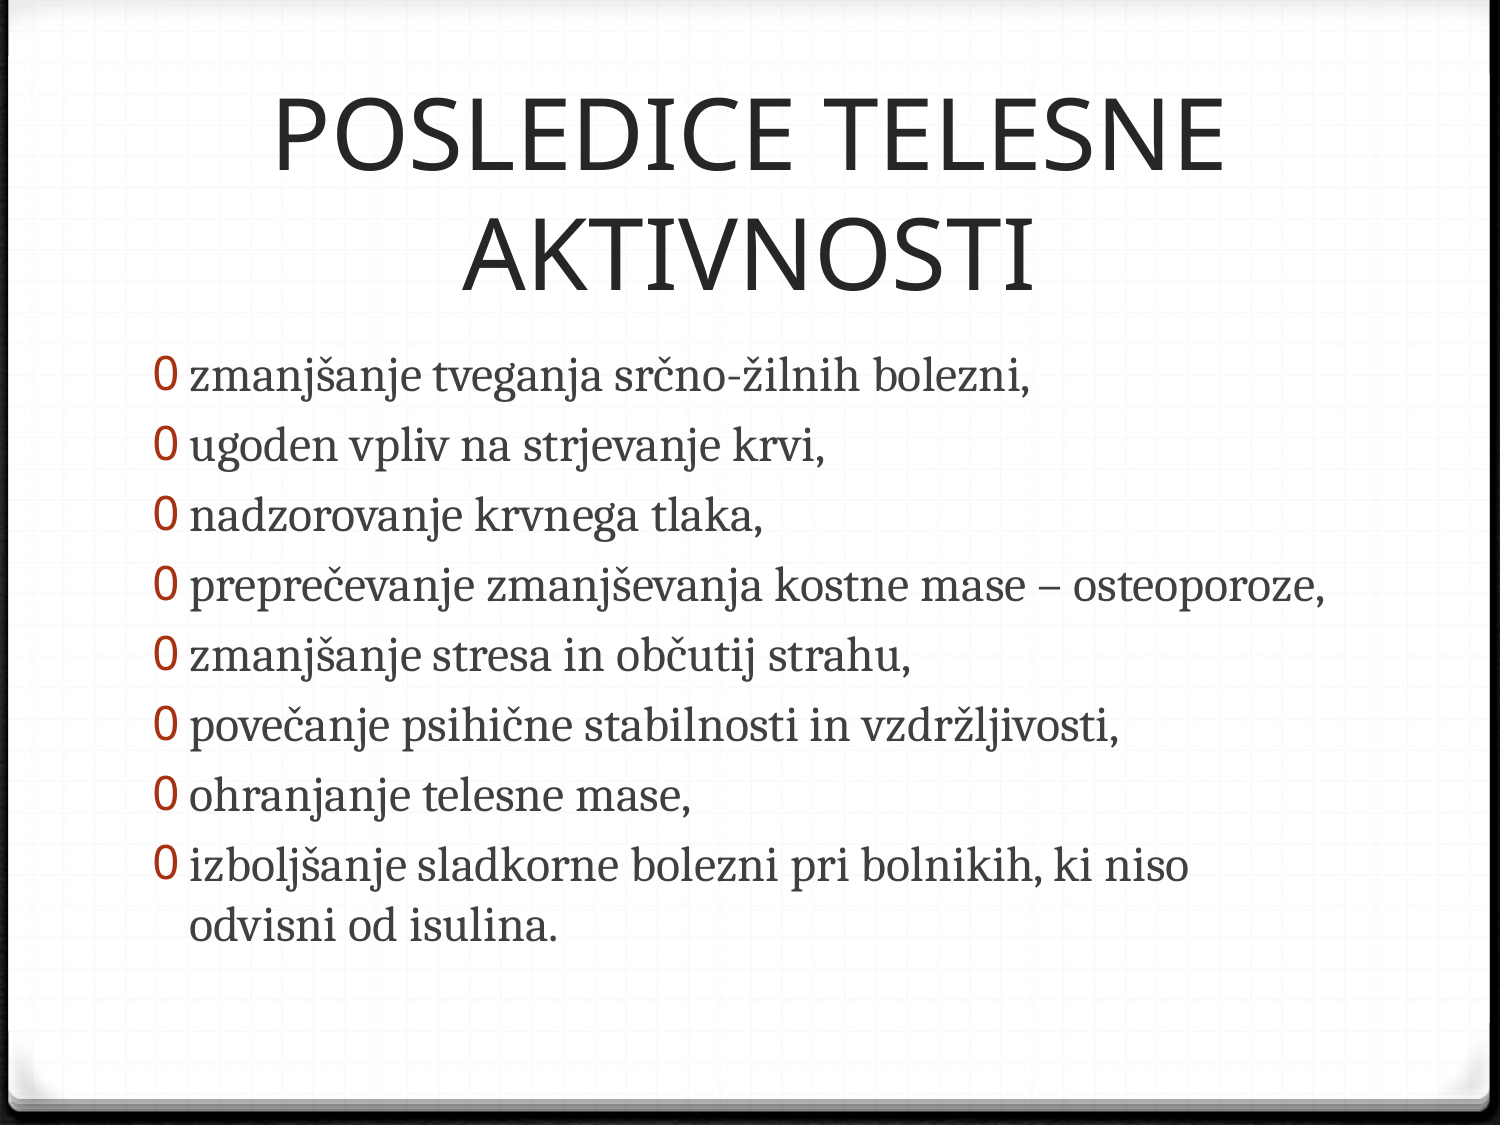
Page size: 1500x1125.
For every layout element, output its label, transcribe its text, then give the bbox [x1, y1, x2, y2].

picture [0, 0, 1500, 1125]
list zmanjšanje tveganja srčno-žilnih bolezni, ugoden vpliv na strjevanje krvi, nadzorovanje krvnega tlaka, preprečevanje zmanjševanja kostne mase – osteoporoze, zmanjšanje stresa in občutij strahu, povečanje psihične stabilnosti in vzdržljivosti, ohranjanje telesne mase, izboljšanje sladkorne bolezni pri bolnikih, ki niso odvisni od isulina. [137, 334, 1363, 983]
title POSLEDICE TELESNE AKTIVNOSTI [90, 71, 1410, 309]
